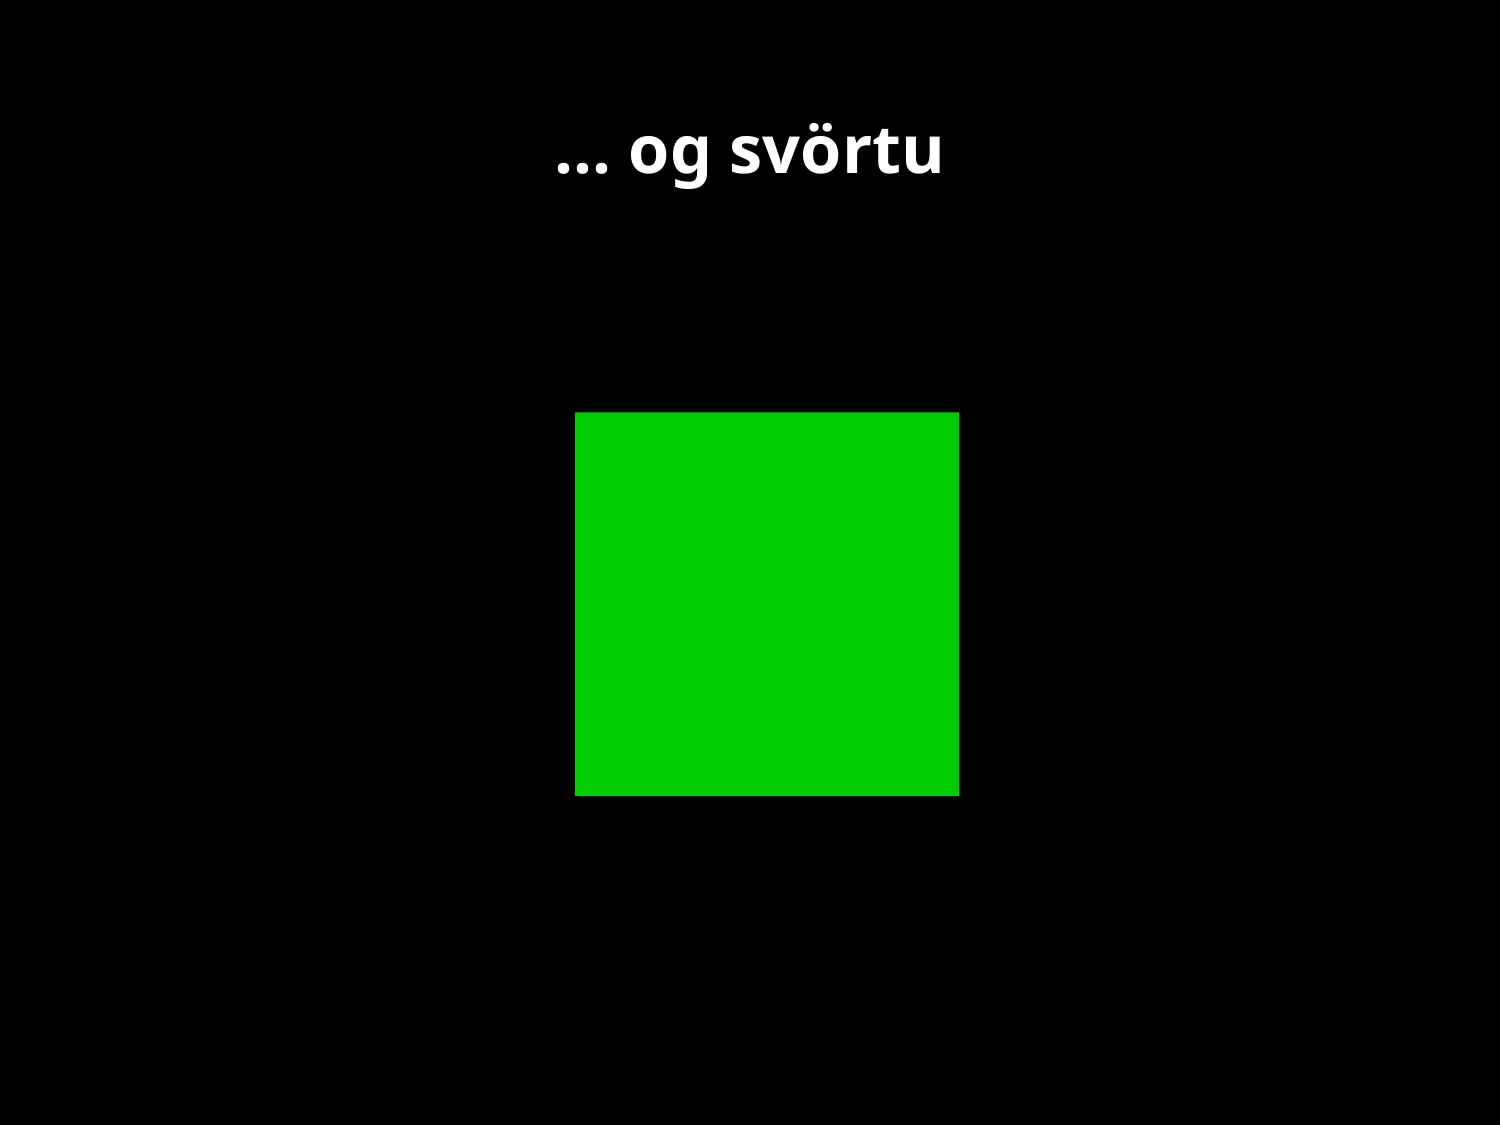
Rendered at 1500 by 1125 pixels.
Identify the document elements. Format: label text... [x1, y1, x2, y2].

text_box [574, 412, 959, 797]
text_box ... og svörtu [112, 99, 1388, 288]
